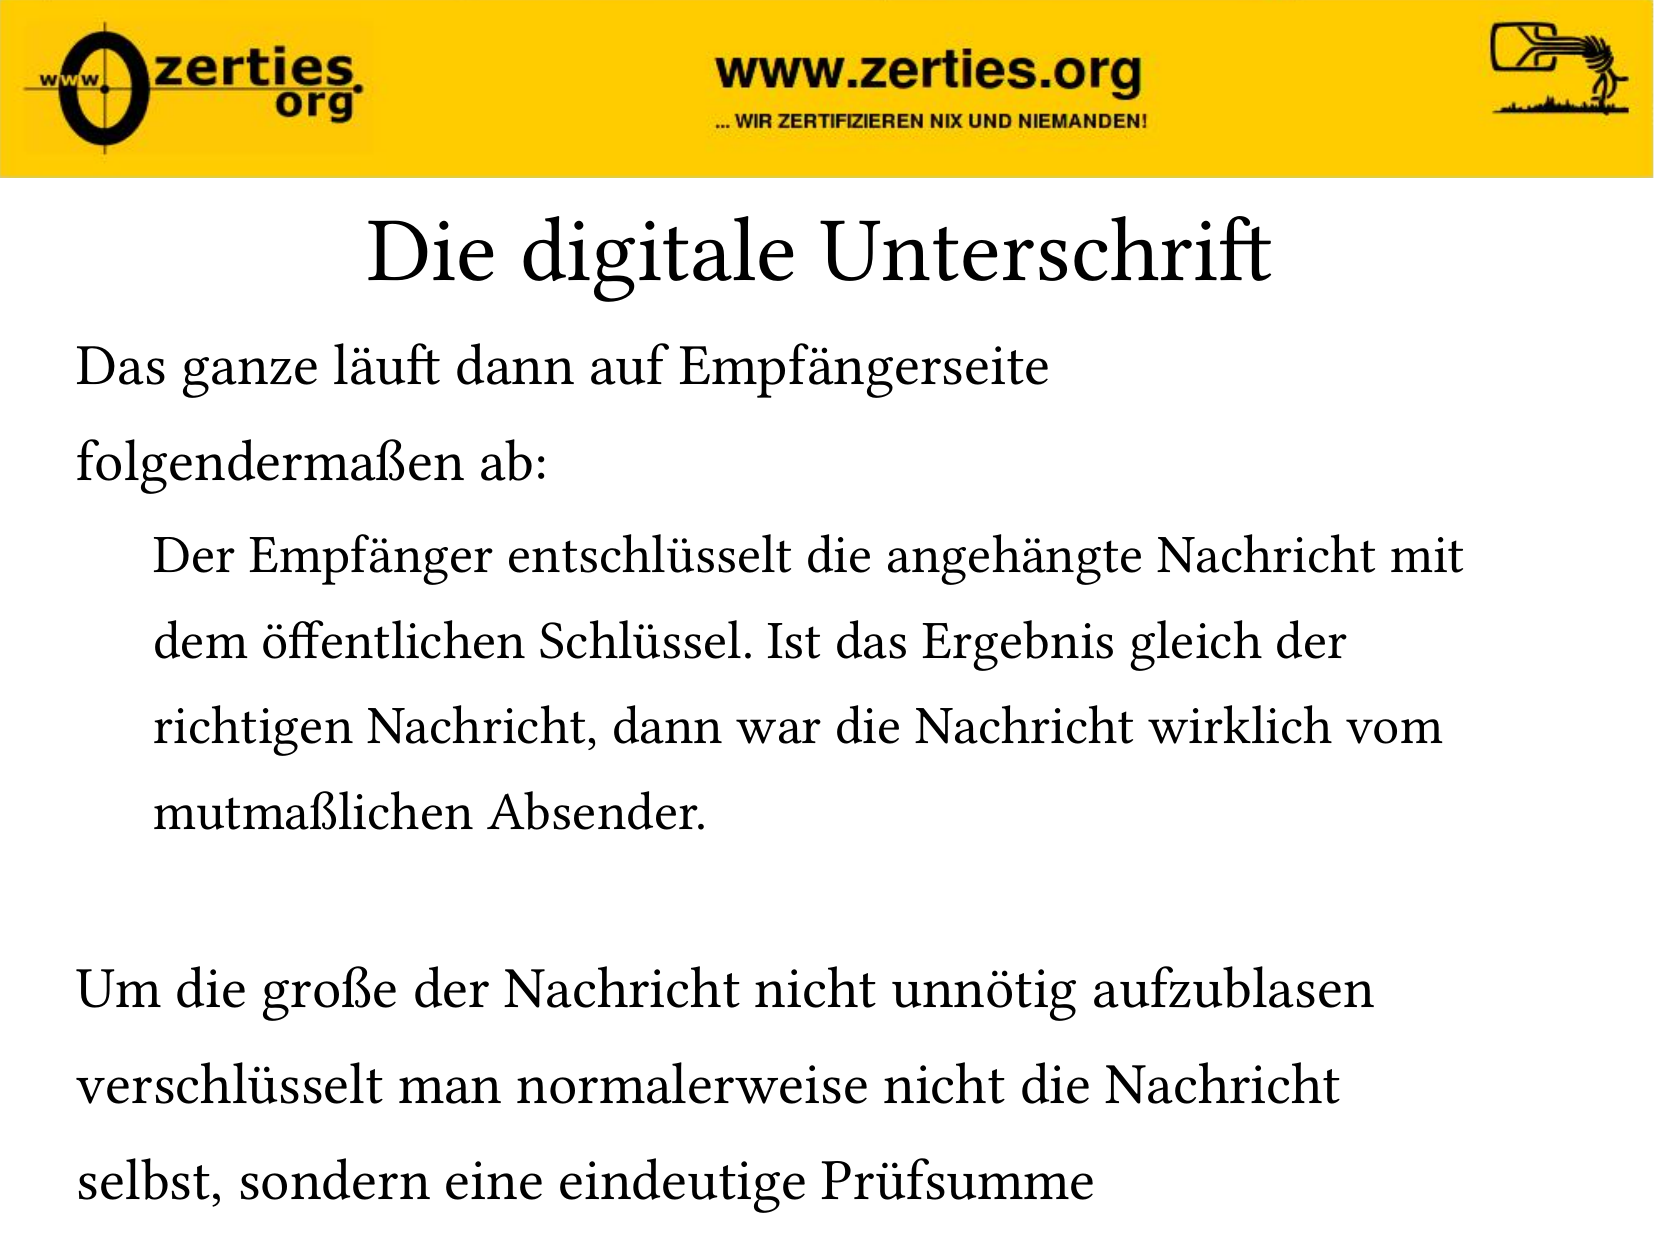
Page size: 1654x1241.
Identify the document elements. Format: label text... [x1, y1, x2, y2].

list Das ganze läuft dann auf Empfängerseite folgendermaßen ab: Der Empfänger entschlüsselt die angehängte Nachricht mit dem öffentlichen Schlüssel. Ist das Ergebnis gleich der richtigen Nachricht, dann war die Nachricht wirklich vom mutmaßlichen Absender. Um die große der Nachricht nicht unnötig aufzublasen verschlüsselt man normalerweise nicht die Nachricht selbst, sondern eine eindeutige Prüfsumme [59, 332, 1595, 1214]
picture [0, 0, 1654, 178]
title Die digitale Unterschrift [76, 177, 1565, 326]
